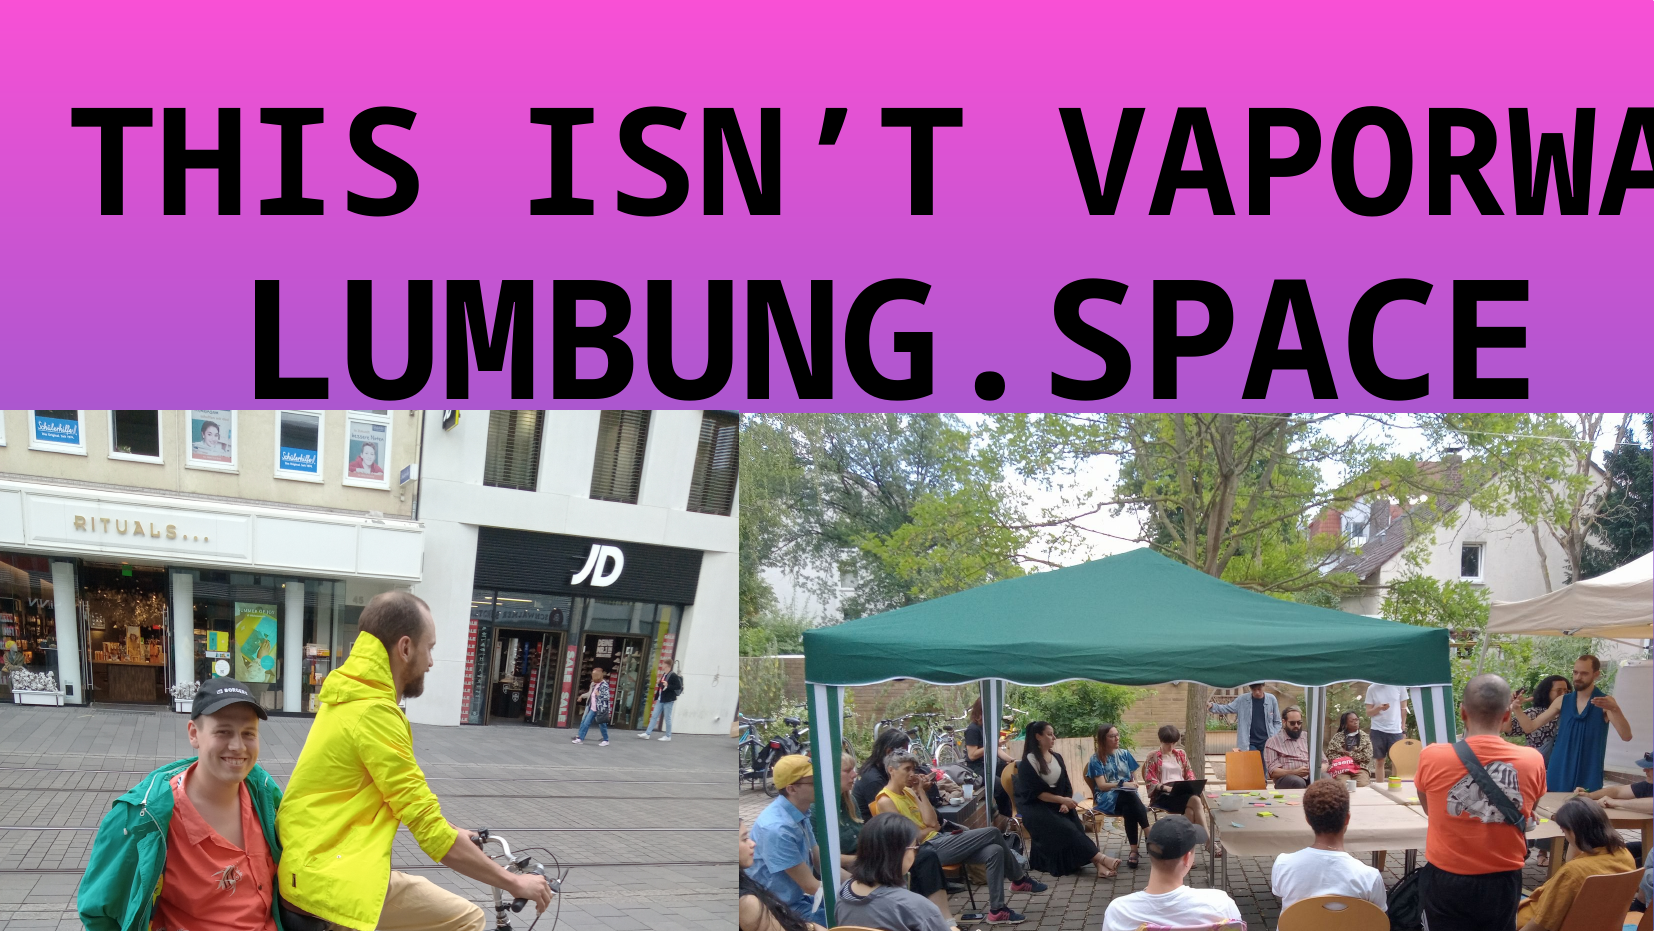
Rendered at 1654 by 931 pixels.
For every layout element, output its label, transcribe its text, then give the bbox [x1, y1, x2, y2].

picture [0, 410, 1654, 931]
text_box LUMBUNG.SPACE [225, 213, 1341, 397]
text_box THIS ISN’T VAPORWARE [53, 47, 1583, 214]
